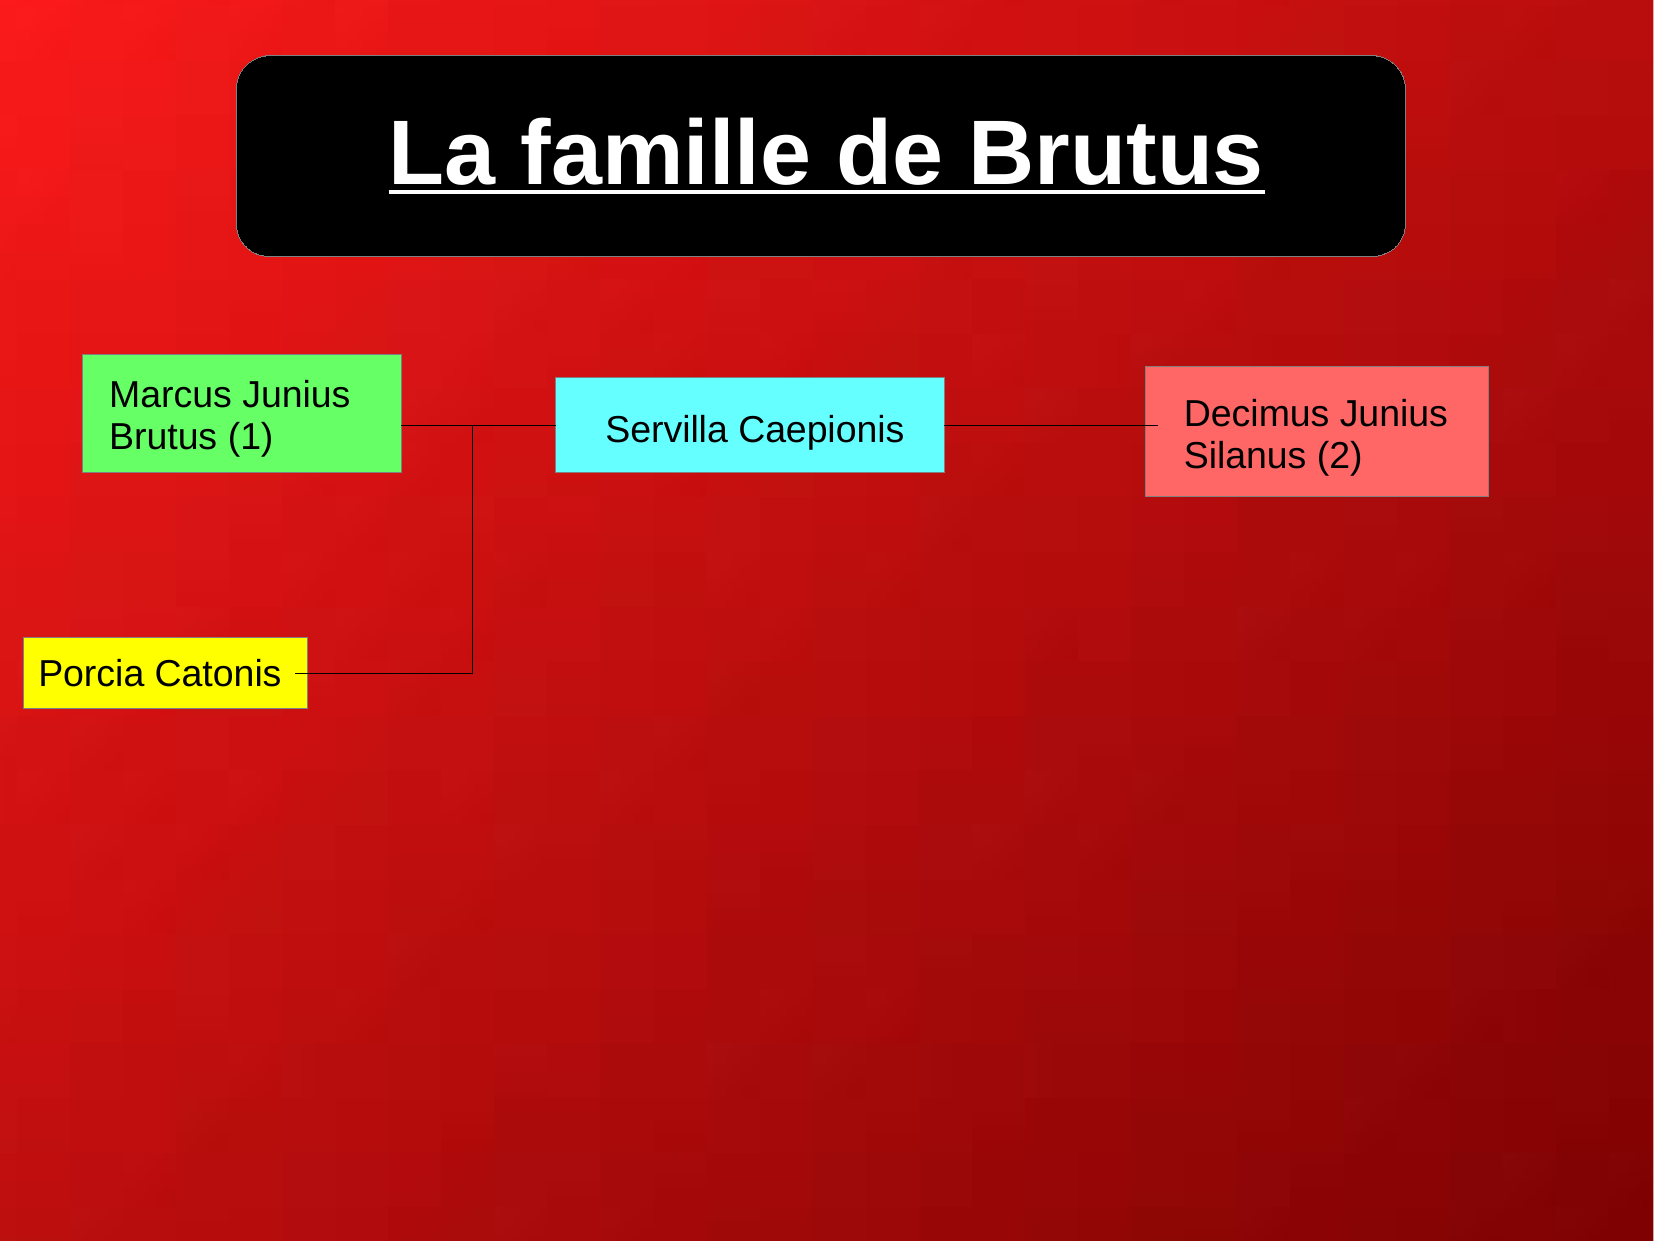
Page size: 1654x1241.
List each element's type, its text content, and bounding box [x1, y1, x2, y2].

text_box Servilla Caepionis [590, 401, 934, 459]
title La famille de Brutus [82, 49, 1571, 257]
text_box Decimus Junius Silanus (2) [1169, 385, 1560, 485]
text_box [555, 377, 945, 473]
picture [0, 0, 1654, 1241]
text_box [1145, 366, 1489, 497]
text_box Marcus Junius Brutus (1) [94, 366, 390, 466]
text_box Porcia Catonis [23, 645, 331, 745]
text_box [82, 354, 402, 473]
text_box [23, 637, 308, 645]
